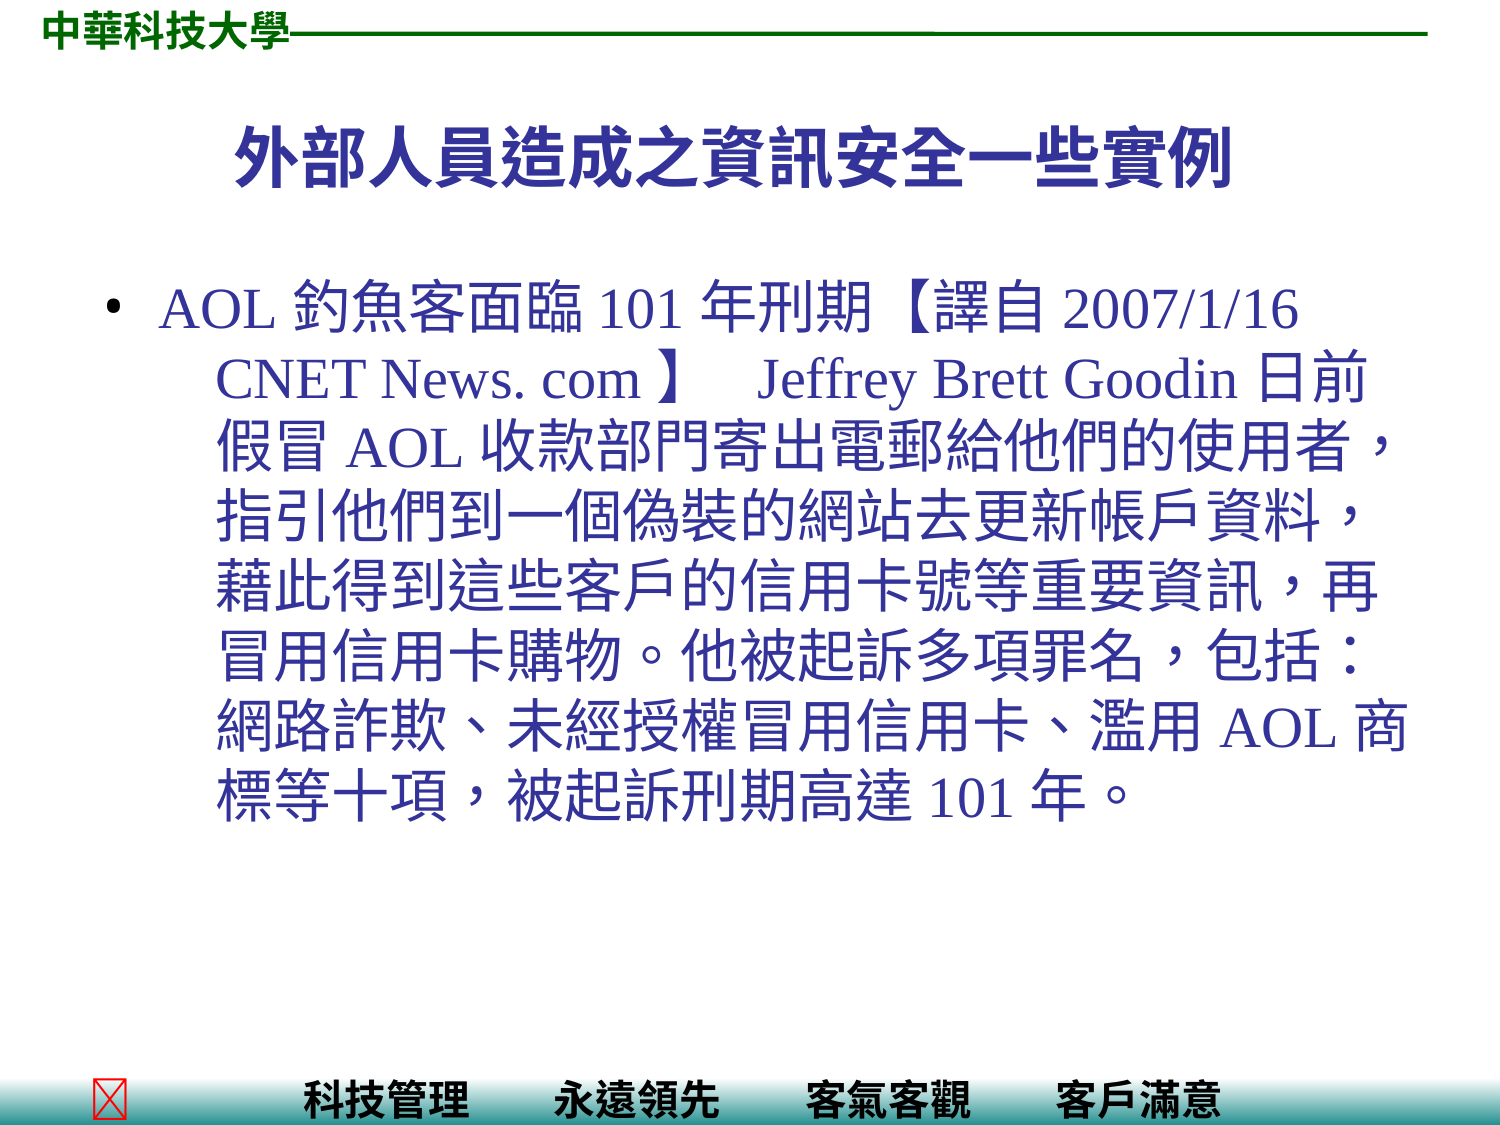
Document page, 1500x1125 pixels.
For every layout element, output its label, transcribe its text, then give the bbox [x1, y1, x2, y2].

list AOL釣魚客面臨101年刑期【譯自2007/1/16 CNET News. com】 Jeffrey Brett Goodin日前假冒AOL收款部門寄出電郵給他們的使用者，指引他們到一個偽裝的網站去更新帳戶資料，藉此得到這些客戶的信用卡號等重要資訊，再冒用信用卡購物。他被起訴多項罪名，包括：網路詐欺、未經授權冒用信用卡、濫用AOL商標等十項，被起訴刑期高達101年。 [87, 262, 1438, 1026]
title 外部人員造成之資訊安全一些實例 [125, 99, 1344, 213]
